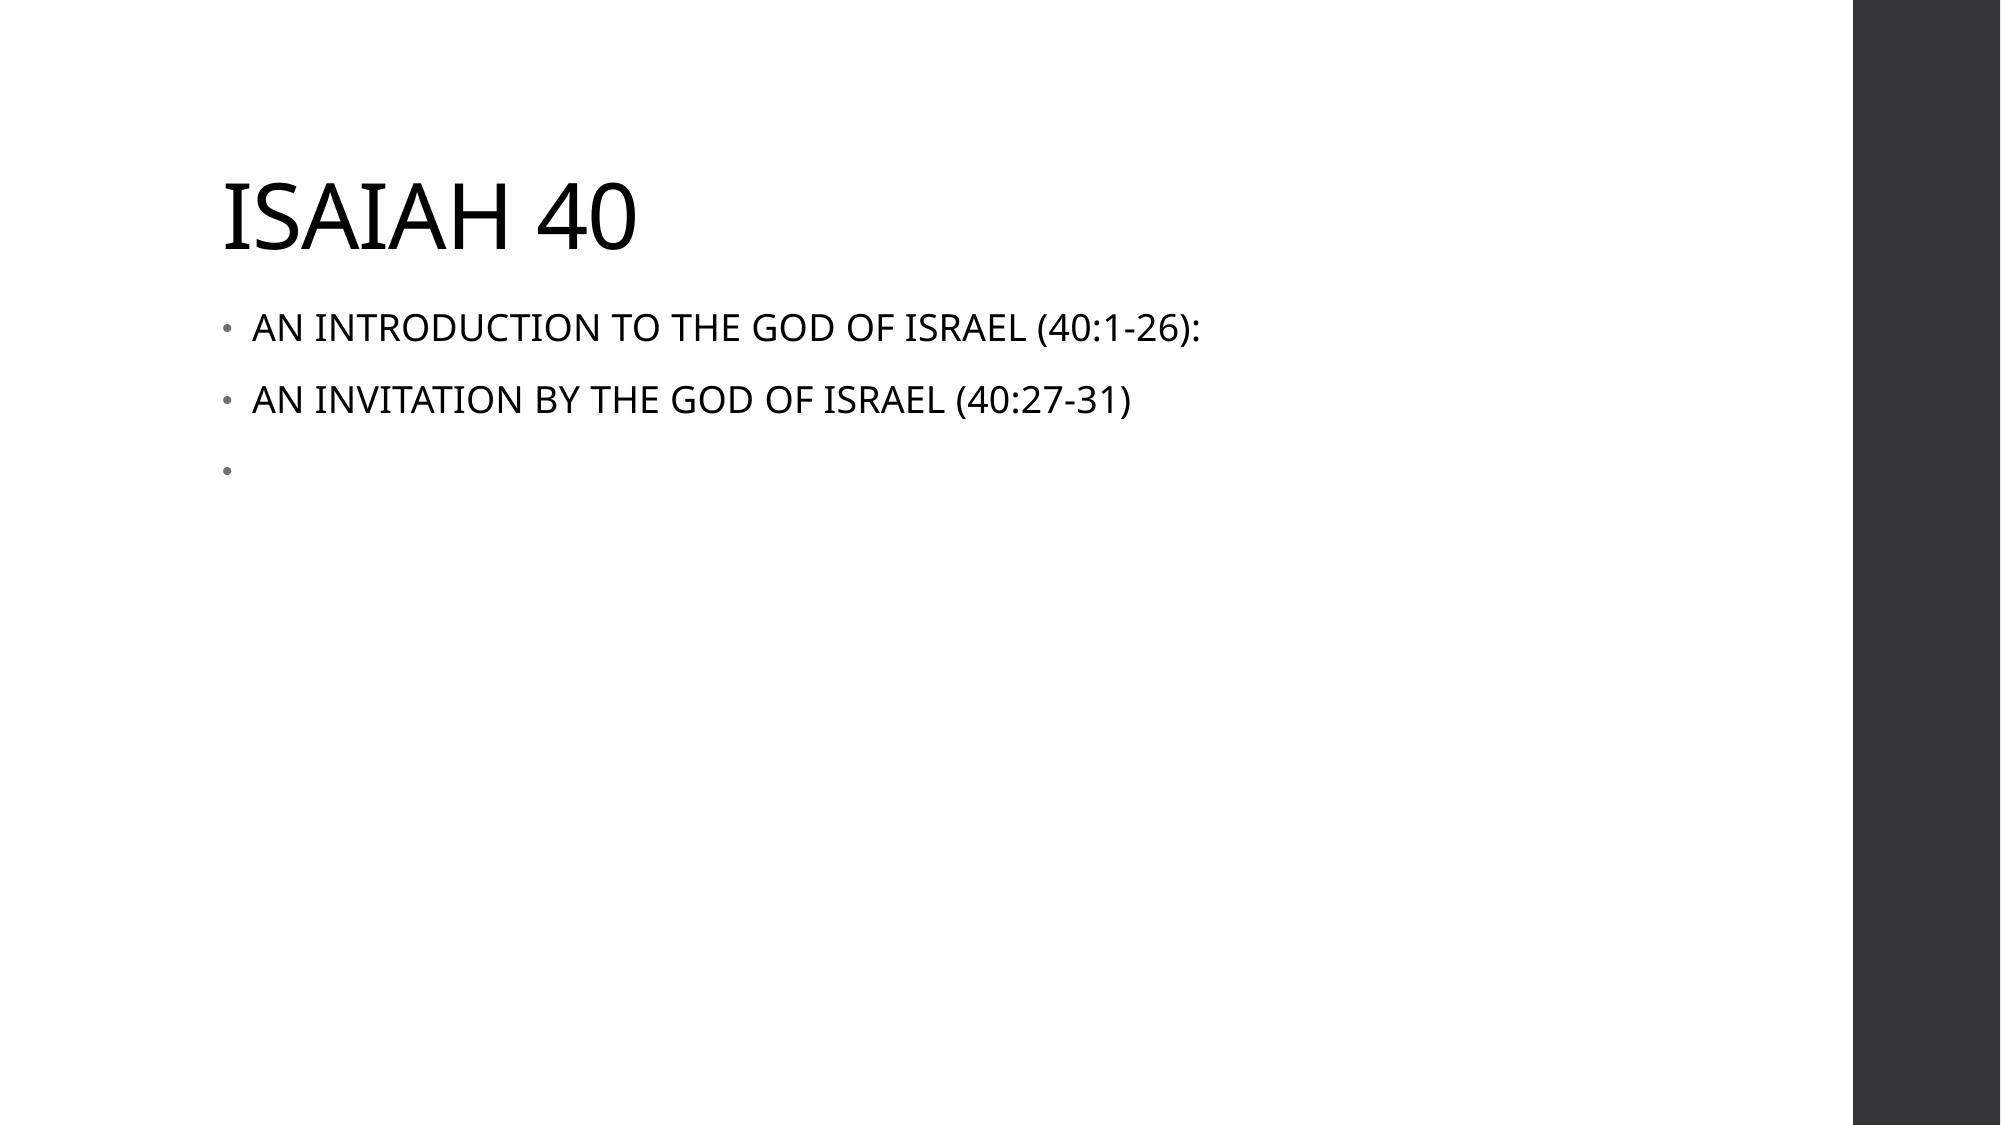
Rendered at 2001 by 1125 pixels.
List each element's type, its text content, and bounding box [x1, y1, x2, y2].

list AN INTRODUCTION TO THE GOD OF ISRAEL (40:1-26): AN INVITATION BY THE GOD OF ISRAEL (40:27-31) [206, 299, 1617, 1014]
title ISAIAH 40 [206, 60, 1797, 278]
